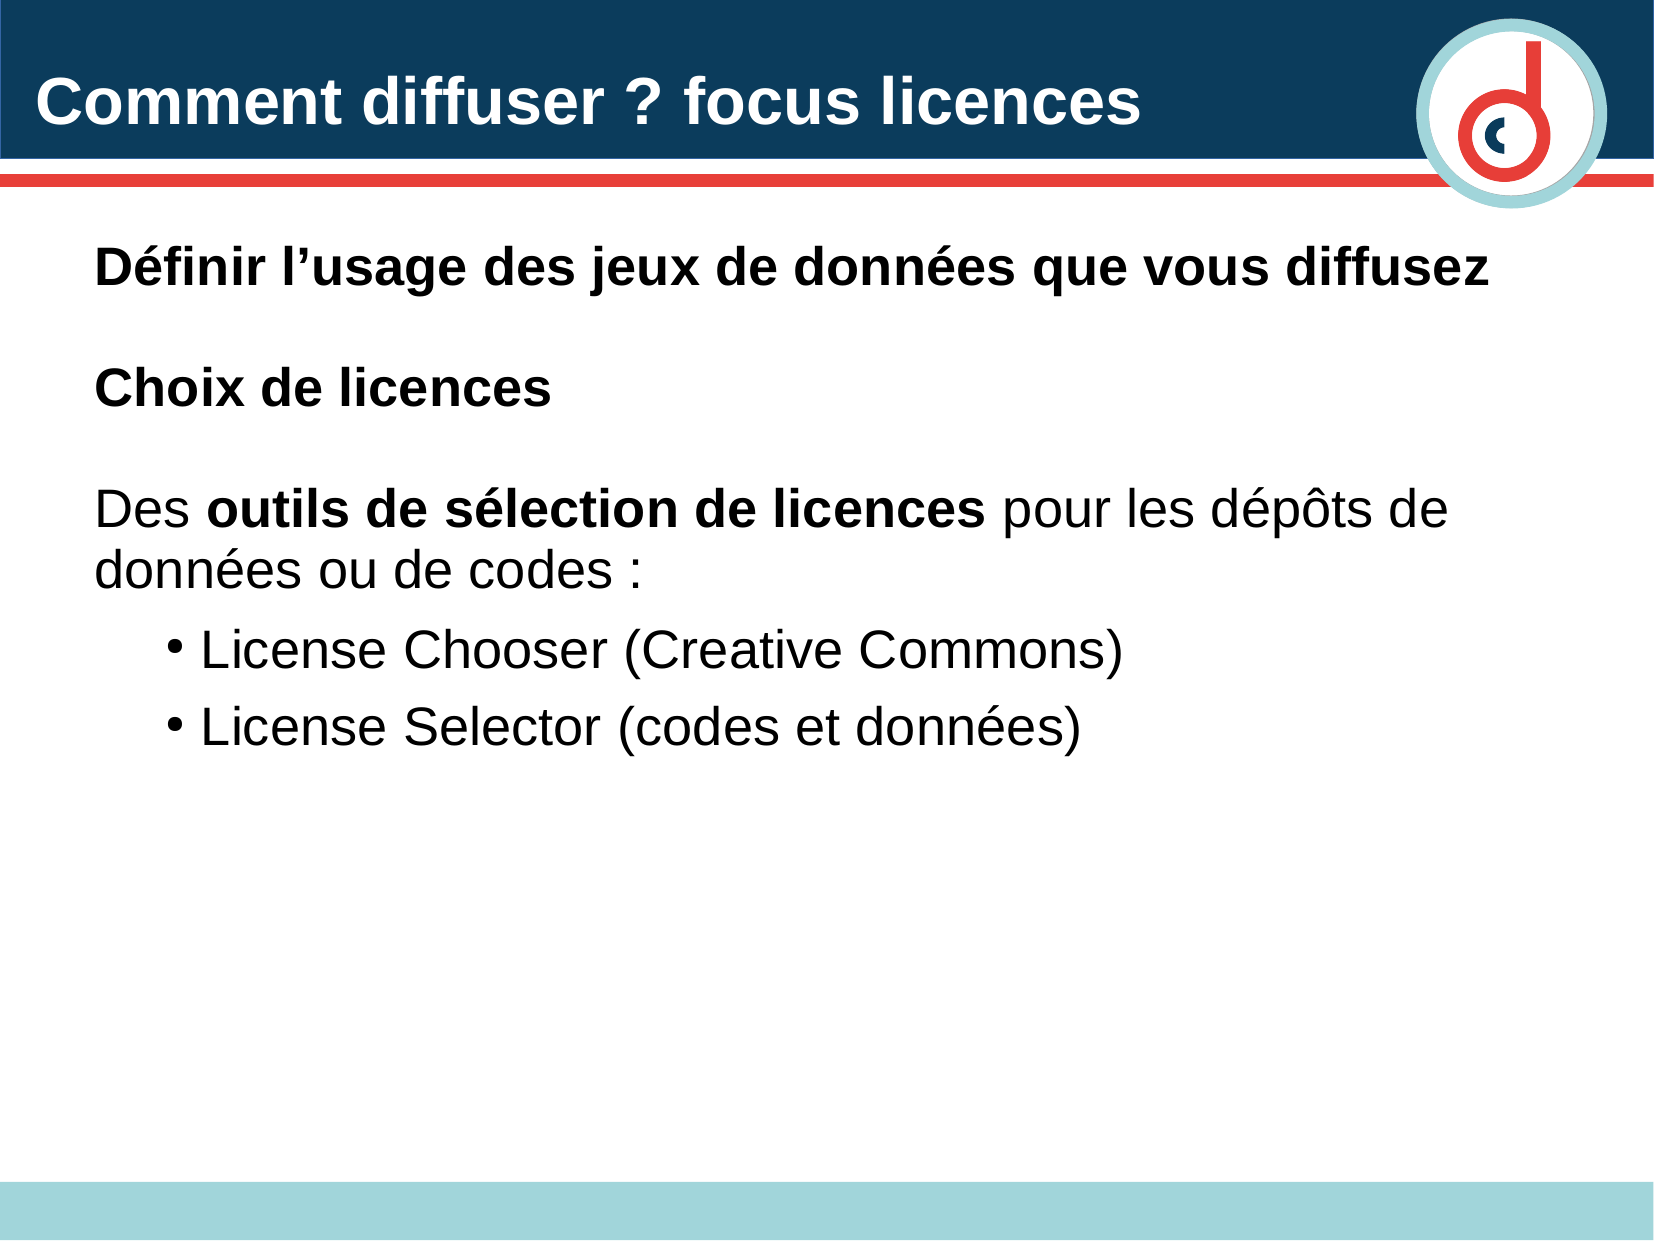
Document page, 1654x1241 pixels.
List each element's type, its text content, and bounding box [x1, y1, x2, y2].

title Comment diffuser ? focus licences [35, 29, 1430, 177]
text_box Définir l’usage des jeux de données que vous diffusez Choix de licences Des outils de sélection de licences pour les dépôts de données ou de codes : License Chooser (Creative Commons) License Selector (codes et données) [59, 236, 1603, 1017]
